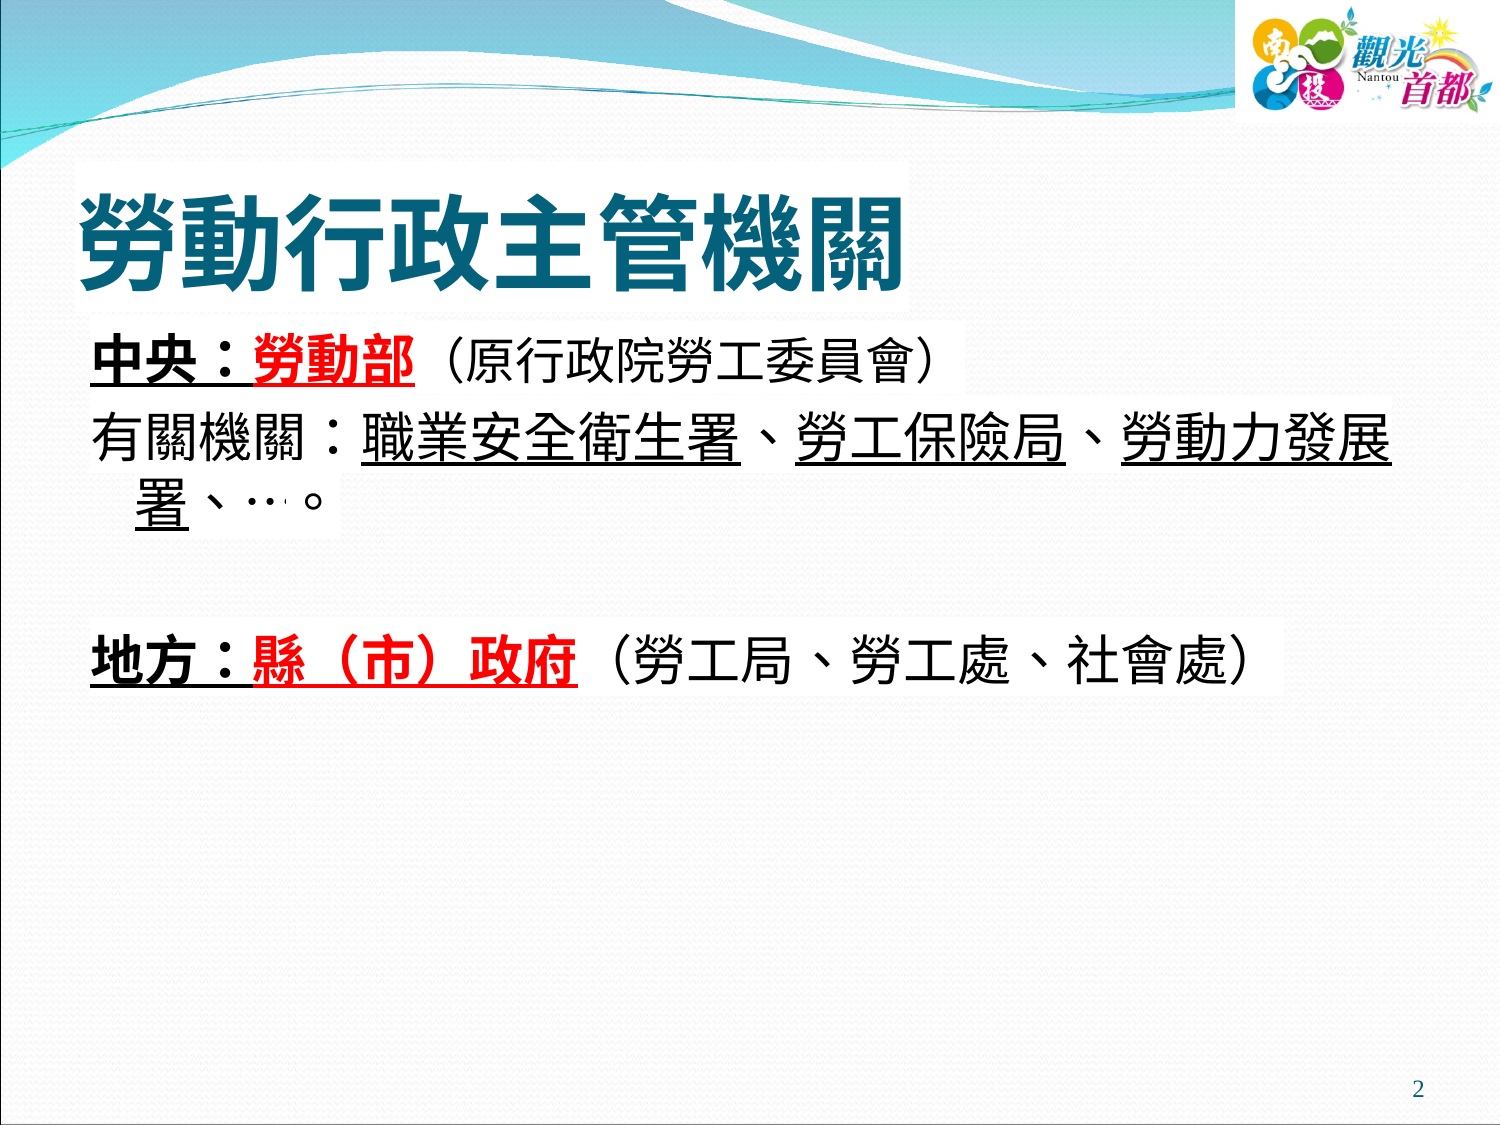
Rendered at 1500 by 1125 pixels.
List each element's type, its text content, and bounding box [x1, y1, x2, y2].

list 中央：勞動部（原行政院勞工委員會） 有關機關：職業安全衛生署、勞工保險局、勞動力發展署、…。 地方：縣（市）政府（勞工局、勞工處、社會處） [75, 317, 1426, 1038]
text_box <編號> [1299, 1042, 1426, 1103]
picture [0, 0, 1500, 1125]
title 勞動行政主管機關 [75, 115, 1426, 304]
